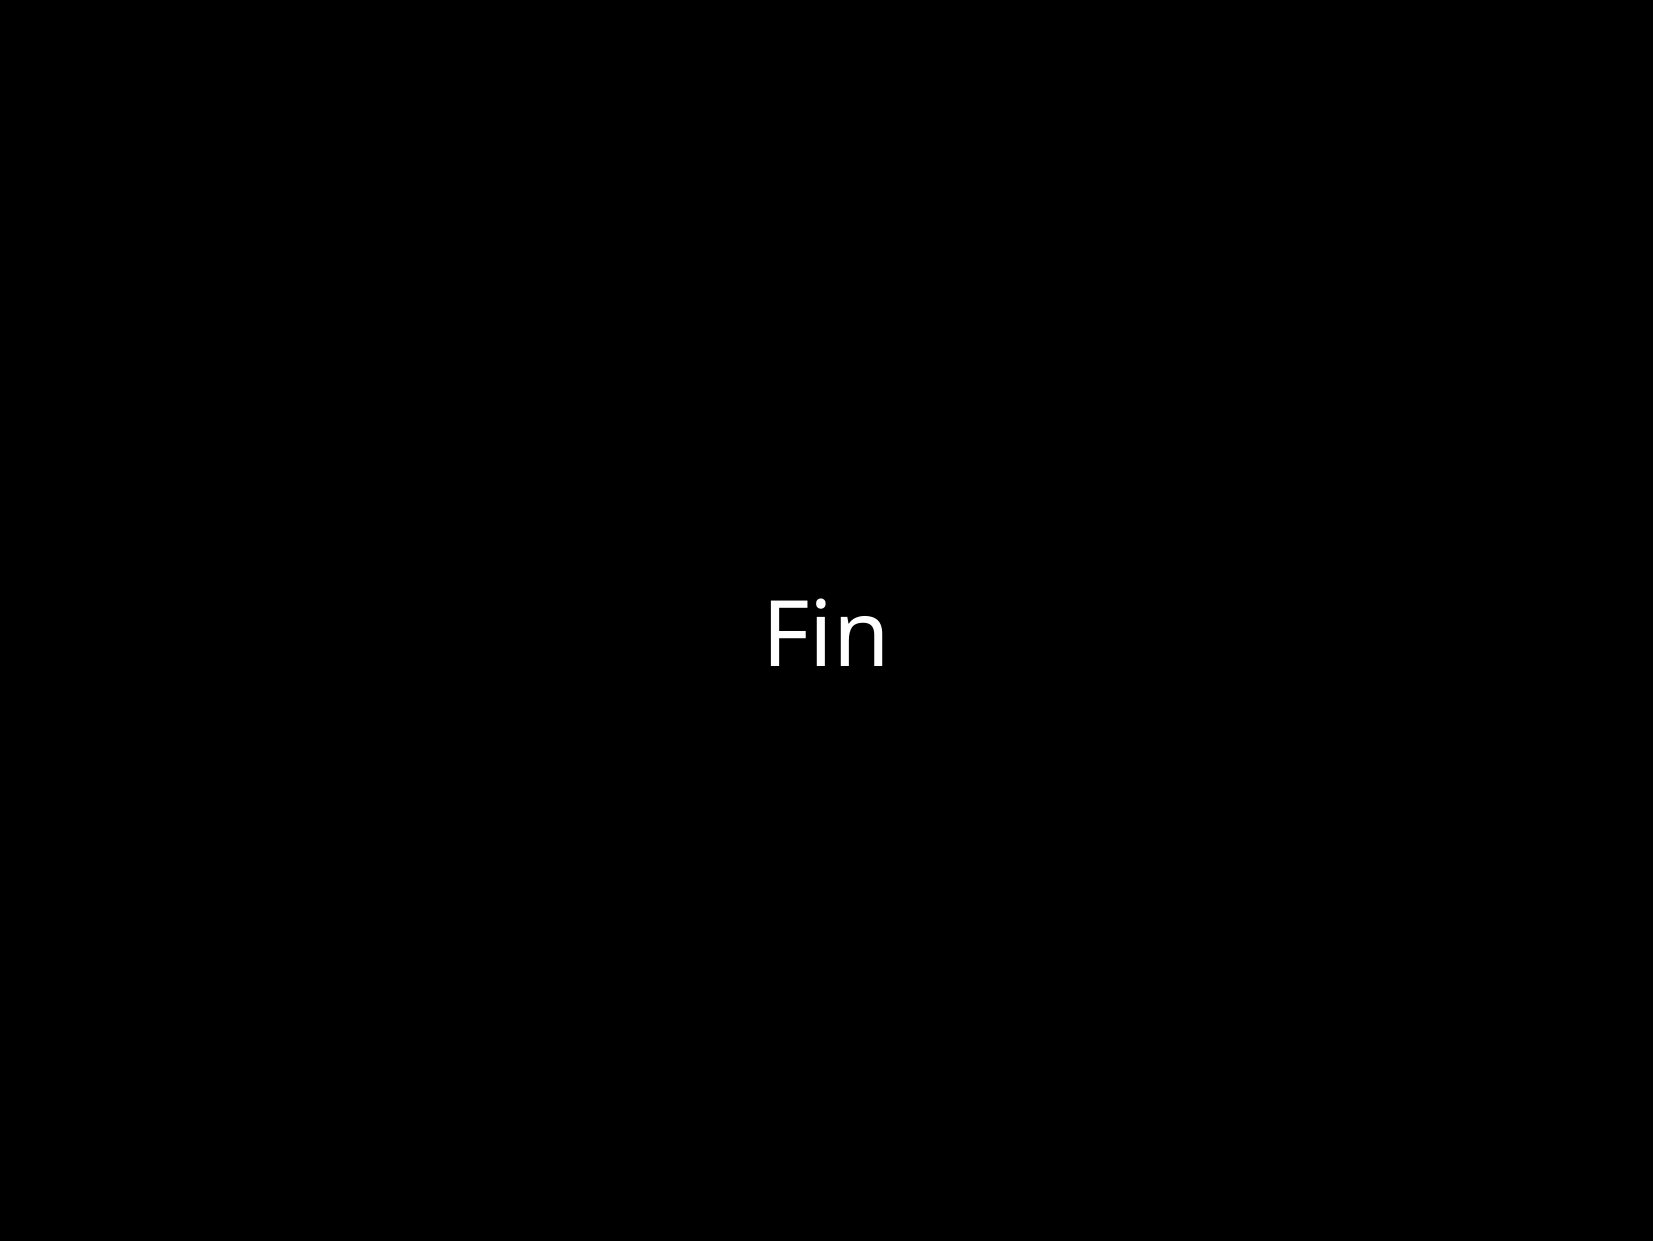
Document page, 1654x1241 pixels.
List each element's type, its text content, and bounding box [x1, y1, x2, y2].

title Fin [82, 535, 1571, 728]
